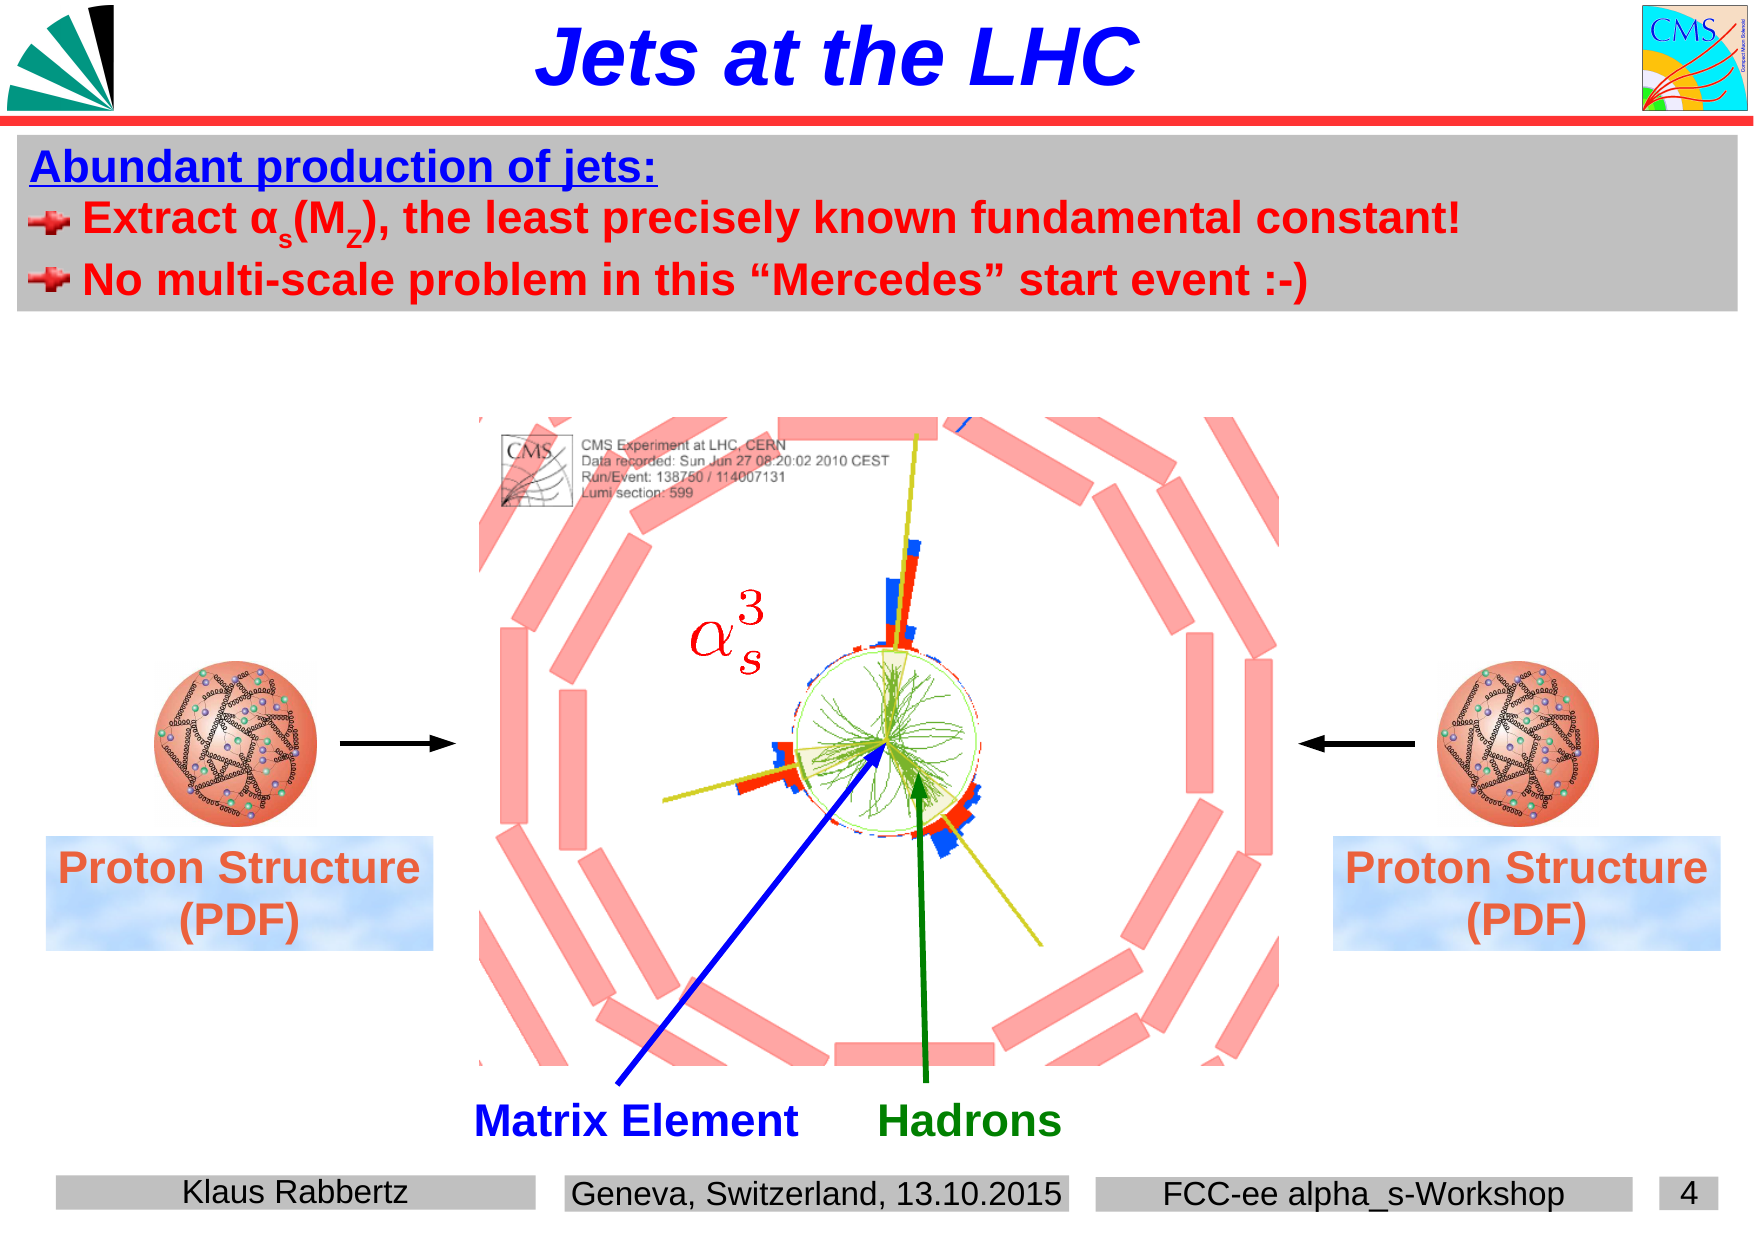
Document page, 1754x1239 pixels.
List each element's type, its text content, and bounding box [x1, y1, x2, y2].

picture [1437, 661, 1599, 827]
title Jets at the LHC [129, 0, 1545, 114]
text_box Proton Structure (PDF) [1333, 836, 1721, 951]
text_box Hadrons [865, 1089, 1075, 1153]
text_box Matrix Element [461, 1089, 812, 1153]
picture [154, 661, 317, 827]
picture [7, 5, 114, 112]
text_box Abundant production of jets: Extract αs(MZ), the least precisely known fundamental constant! No multi-scale problem in this “Mercedes” start event :-) [17, 134, 1738, 312]
text_box Proton Structure (PDF) [45, 836, 434, 951]
picture [1642, 5, 1748, 111]
picture [479, 417, 1279, 1066]
